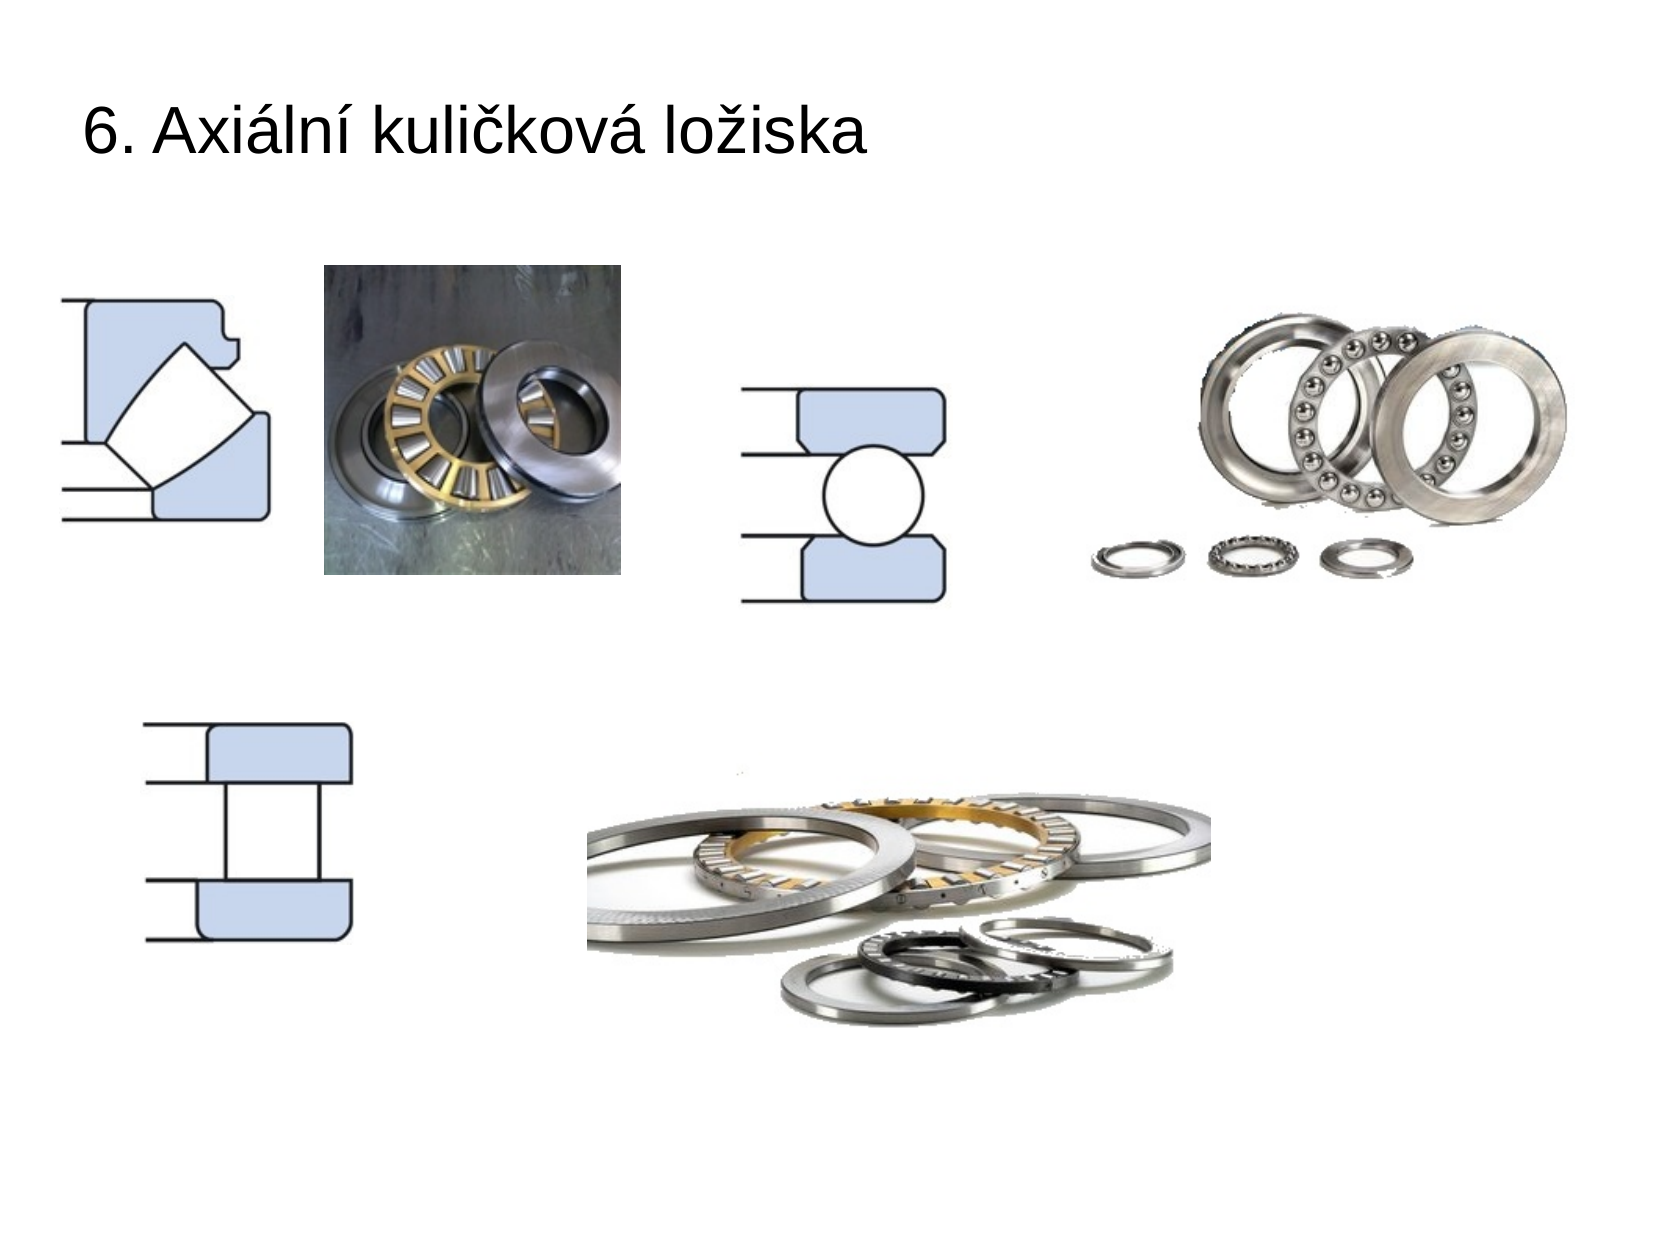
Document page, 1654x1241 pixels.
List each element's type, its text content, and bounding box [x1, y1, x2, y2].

picture [587, 752, 1211, 1034]
subtitle 6. Axiální kuličková ložiska [82, 56, 1571, 1102]
picture [59, 295, 274, 529]
picture [999, 206, 1625, 623]
picture [738, 383, 953, 611]
picture [324, 265, 621, 575]
picture [140, 721, 355, 945]
